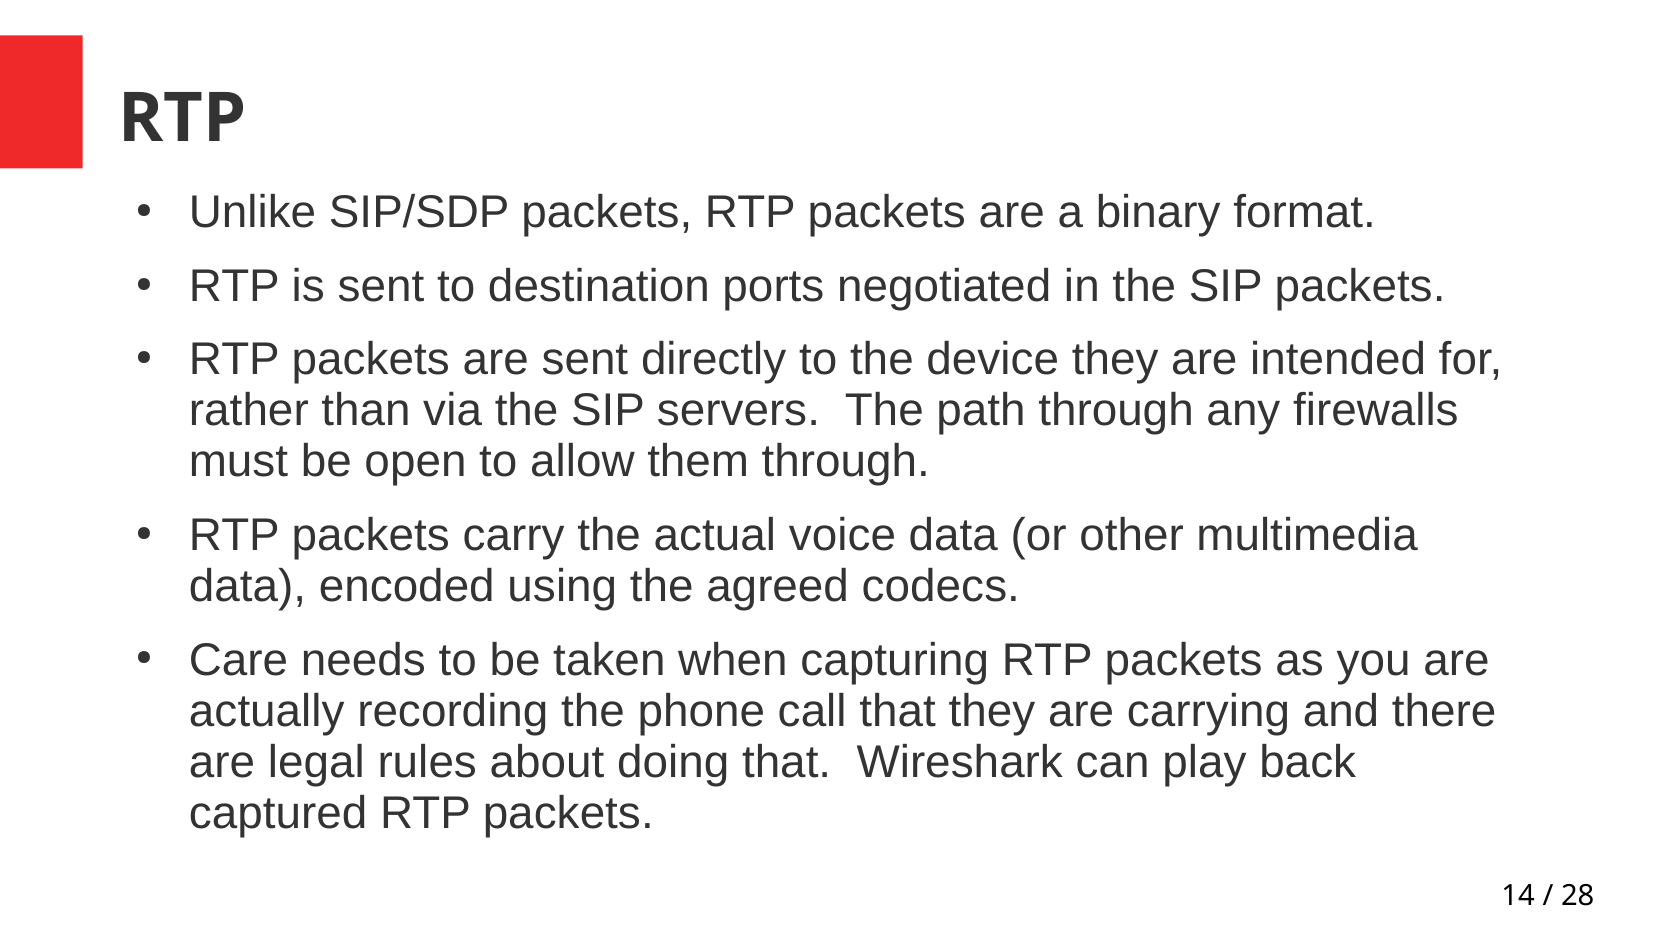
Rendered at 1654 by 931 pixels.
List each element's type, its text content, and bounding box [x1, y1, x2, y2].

title RTP [118, 37, 1571, 193]
list Unlike SIP/SDP packets, RTP packets are a binary format. RTP is sent to destination ports negotiated in the SIP packets. RTP packets are sent directly to the device they are intended for, rather than via the SIP servers. The path through any firewalls must be open to allow them through. RTP packets carry the actual voice data (or other multimedia data), encoded using the agreed codecs. Care needs to be taken when capturing RTP packets as you are actually recording the phone call that they are carrying and there are legal rules about doing that. Wireshark can play back captured RTP packets. [118, 186, 1536, 824]
